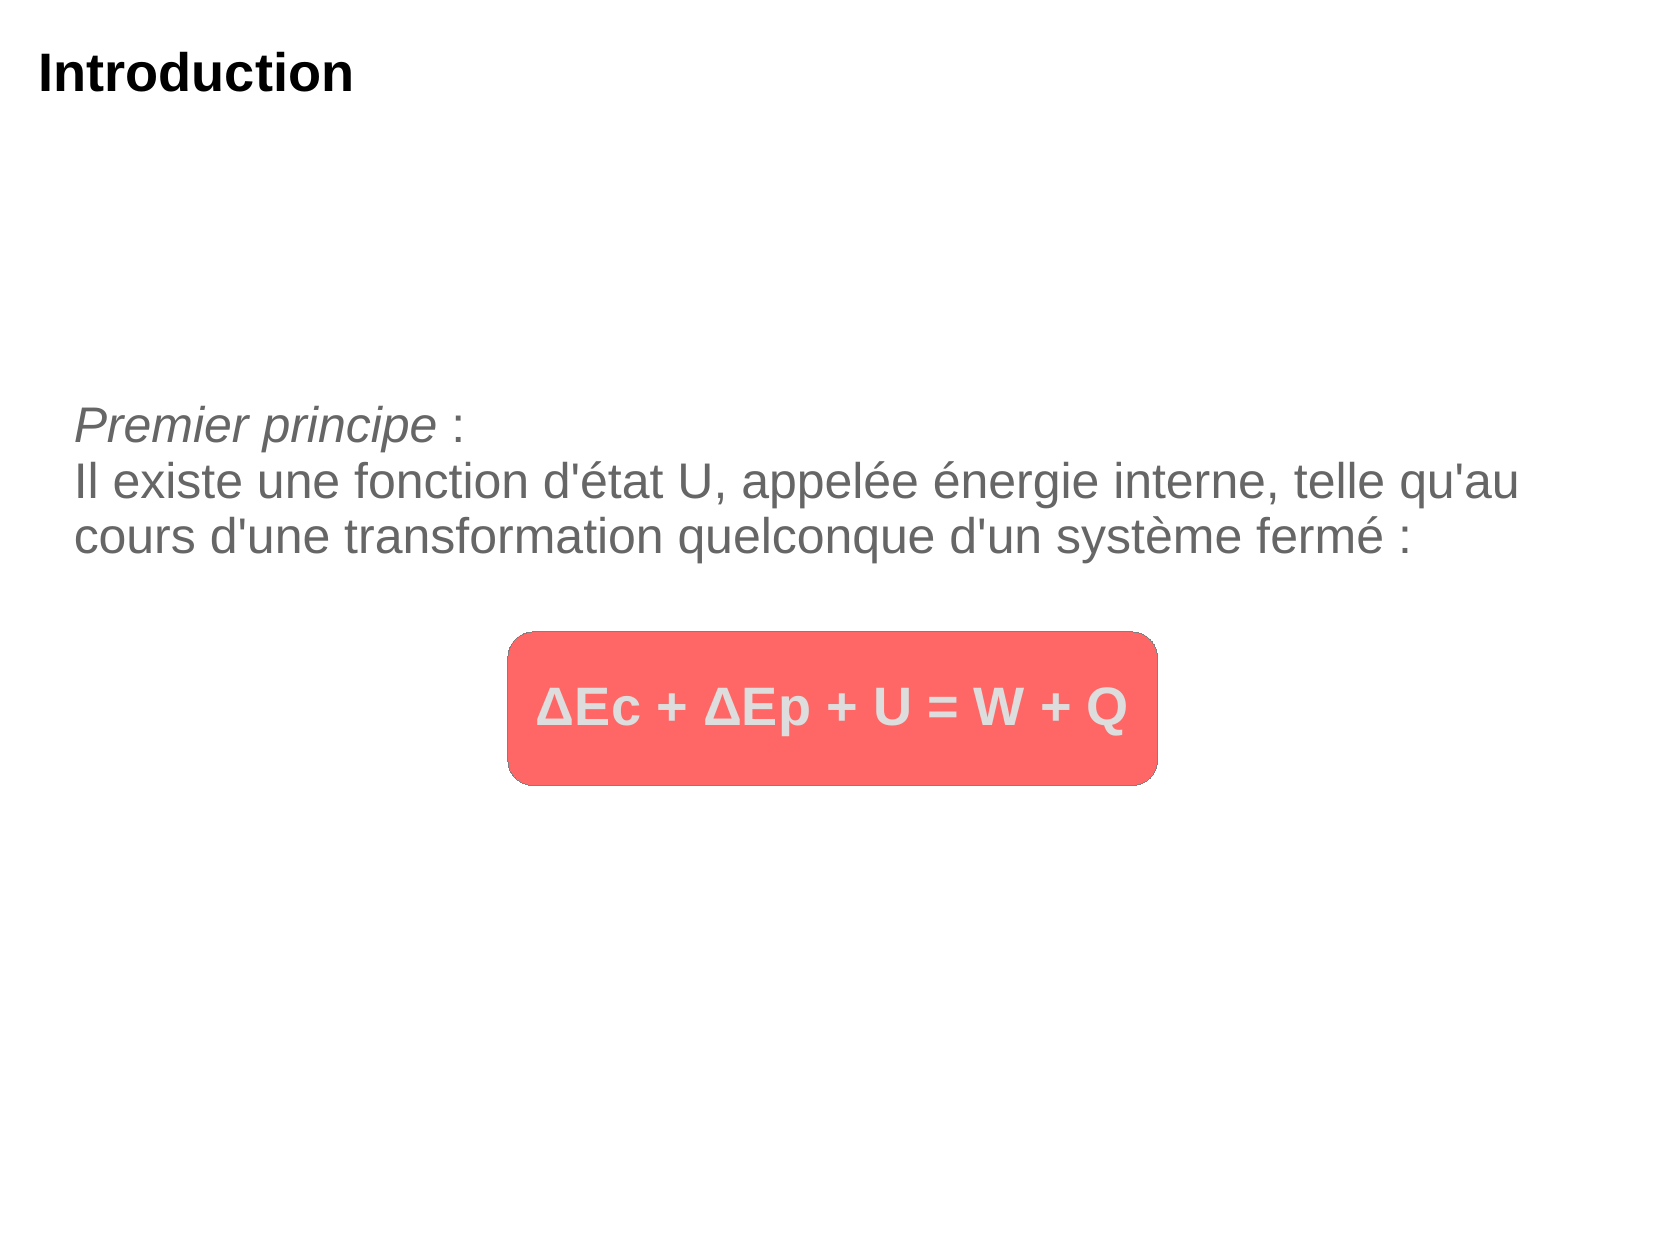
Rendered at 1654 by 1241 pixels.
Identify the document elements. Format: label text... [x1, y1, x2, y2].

text_box Premier principe : Il existe une fonction d'état U, appelée énergie interne, telle qu'au cours d'une transformation quelconque d'un système fermé : ΔEc + ΔEp + U = W + Q [59, 389, 1607, 746]
text_box Introduction [23, 35, 804, 113]
text_box [507, 746, 1158, 786]
